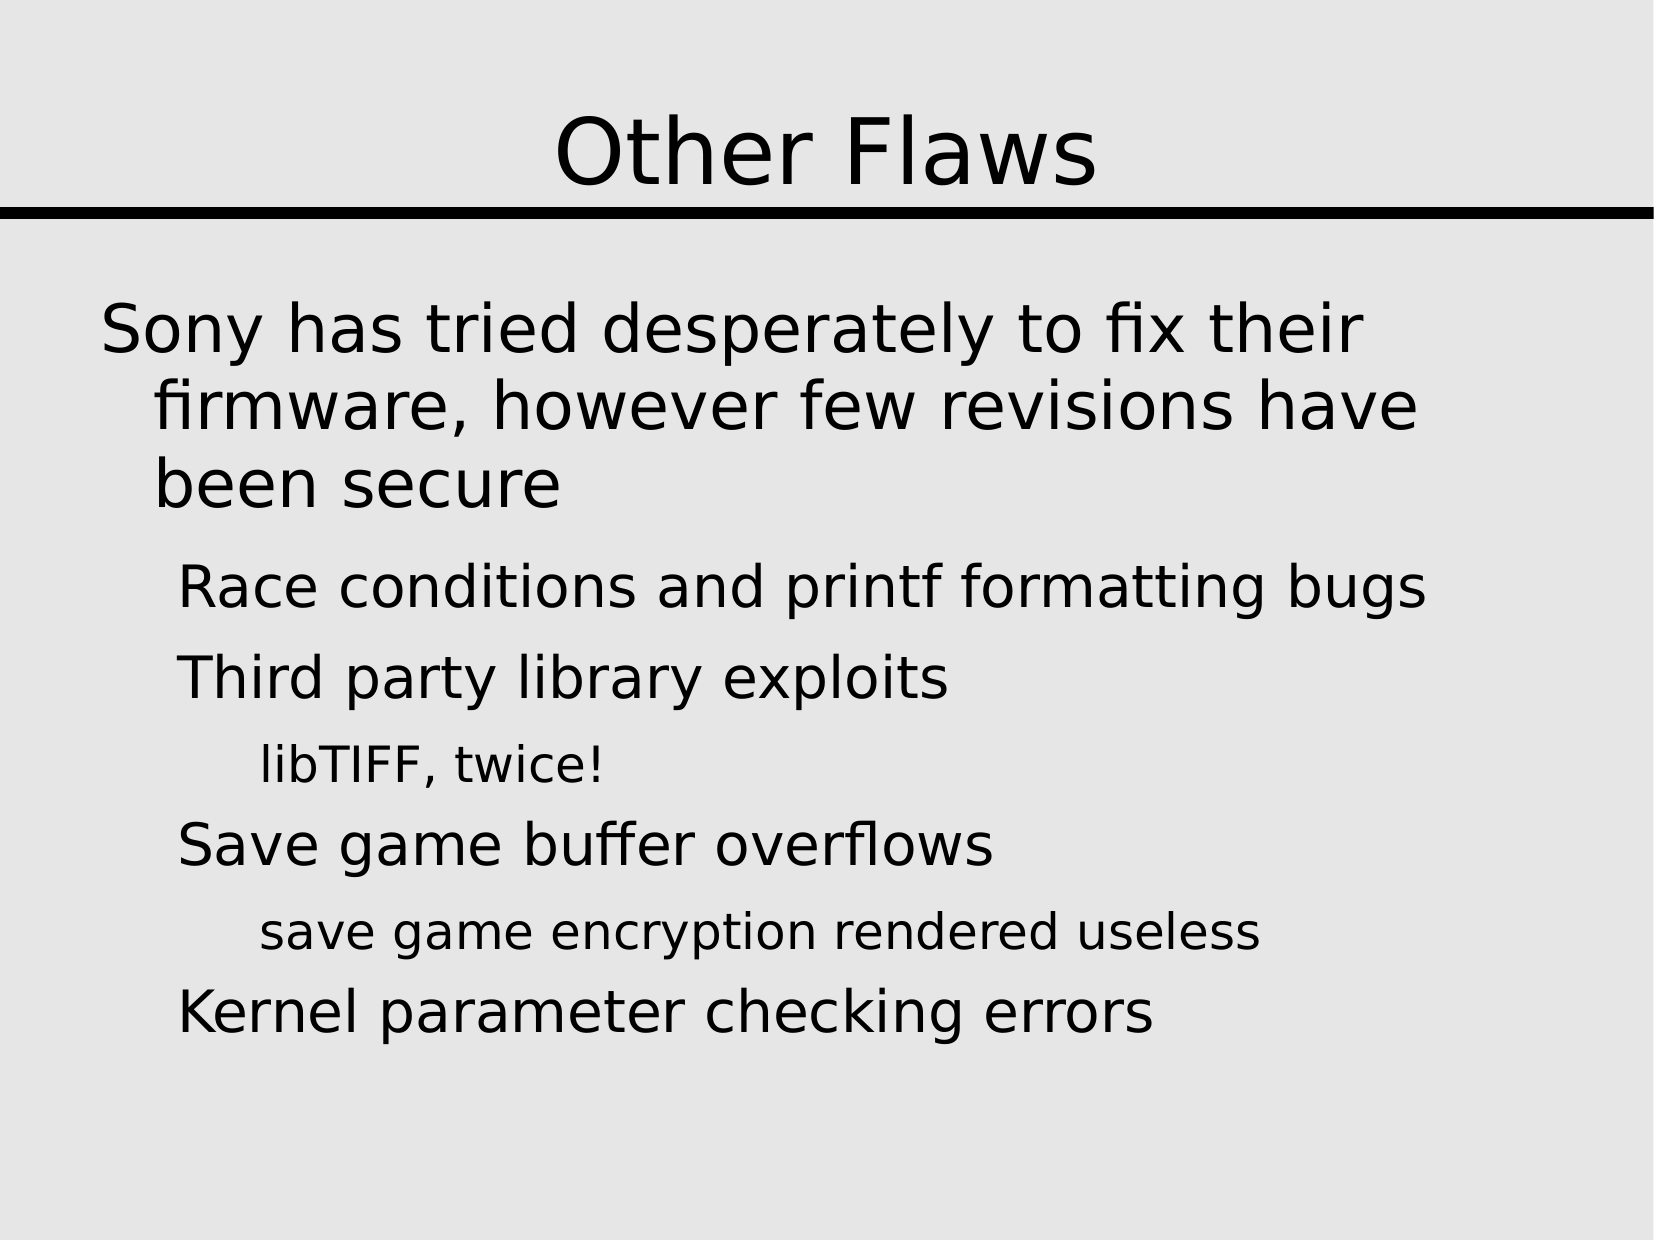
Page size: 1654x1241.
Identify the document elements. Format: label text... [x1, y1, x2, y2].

title Other Flaws [82, 56, 1571, 250]
list Sony has tried desperately to fix their firmware, however few revisions have been secure Race conditions and printf formatting bugs Third party library exploits libTIFF, twice! Save game buffer overflows save game encryption rendered useless Kernel parameter checking errors [82, 290, 1571, 1094]
